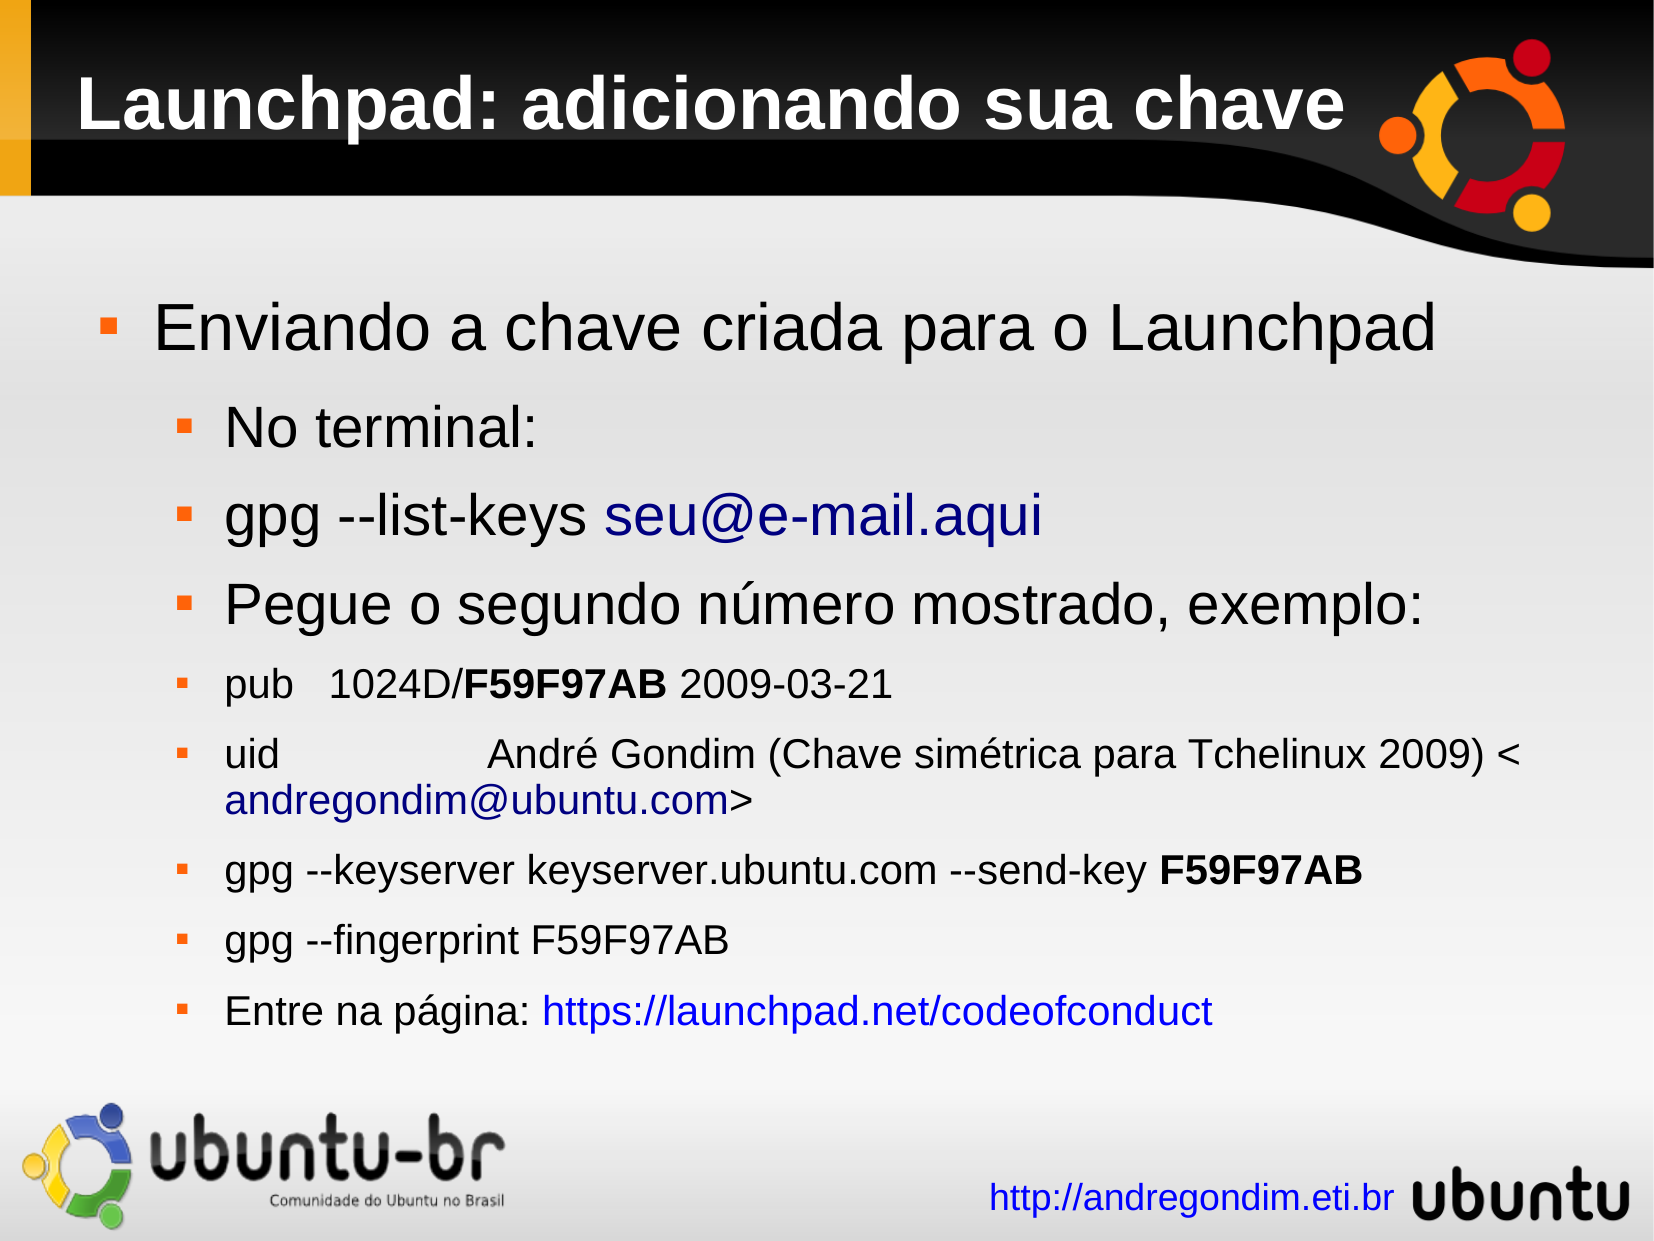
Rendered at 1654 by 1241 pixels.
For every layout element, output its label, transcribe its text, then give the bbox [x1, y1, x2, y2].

picture [0, 0, 1654, 1241]
title Launchpad: adicionando sua chave [76, 7, 1565, 200]
list Enviando a chave criada para o Launchpad No terminal: gpg --list-keys seu@e-mail.aqui Pegue o segundo número mostrado, exemplo: pub 1024D/F59F97AB 2009-03-21 uid André Gondim (Chave simétrica para Tchelinux 2009) <andregondim@ubuntu.com> gpg --keyserver keyserver.ubuntu.com --send-key F59F97AB gpg --fingerprint F59F97AB Entre na página: https://launchpad.net/codeofconduct [82, 290, 1571, 1172]
